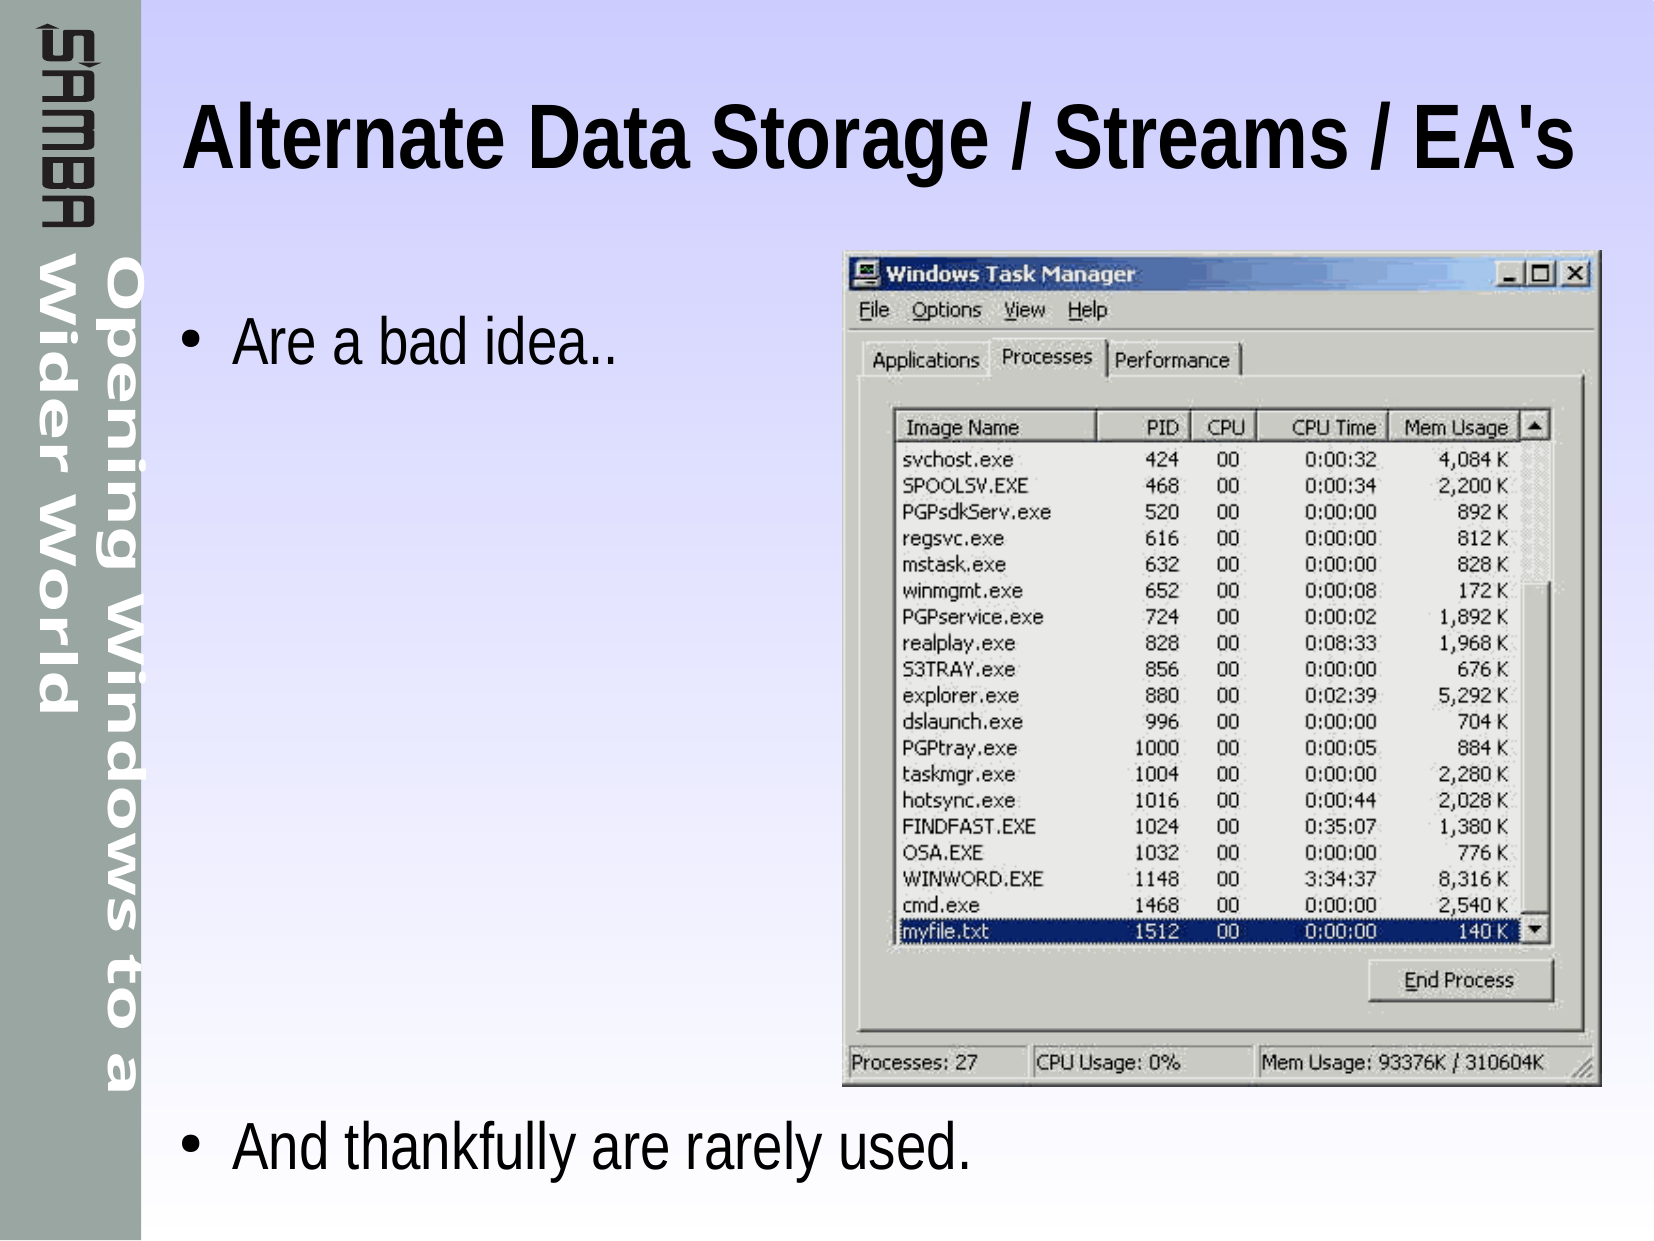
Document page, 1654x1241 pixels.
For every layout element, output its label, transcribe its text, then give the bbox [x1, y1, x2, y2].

list And thankfully are rarely used. [161, 1107, 1575, 1219]
title Alternate Data Storage / Streams / EA's [173, 28, 1586, 243]
list Are a bad idea.. [161, 302, 842, 414]
picture [842, 250, 1602, 1087]
